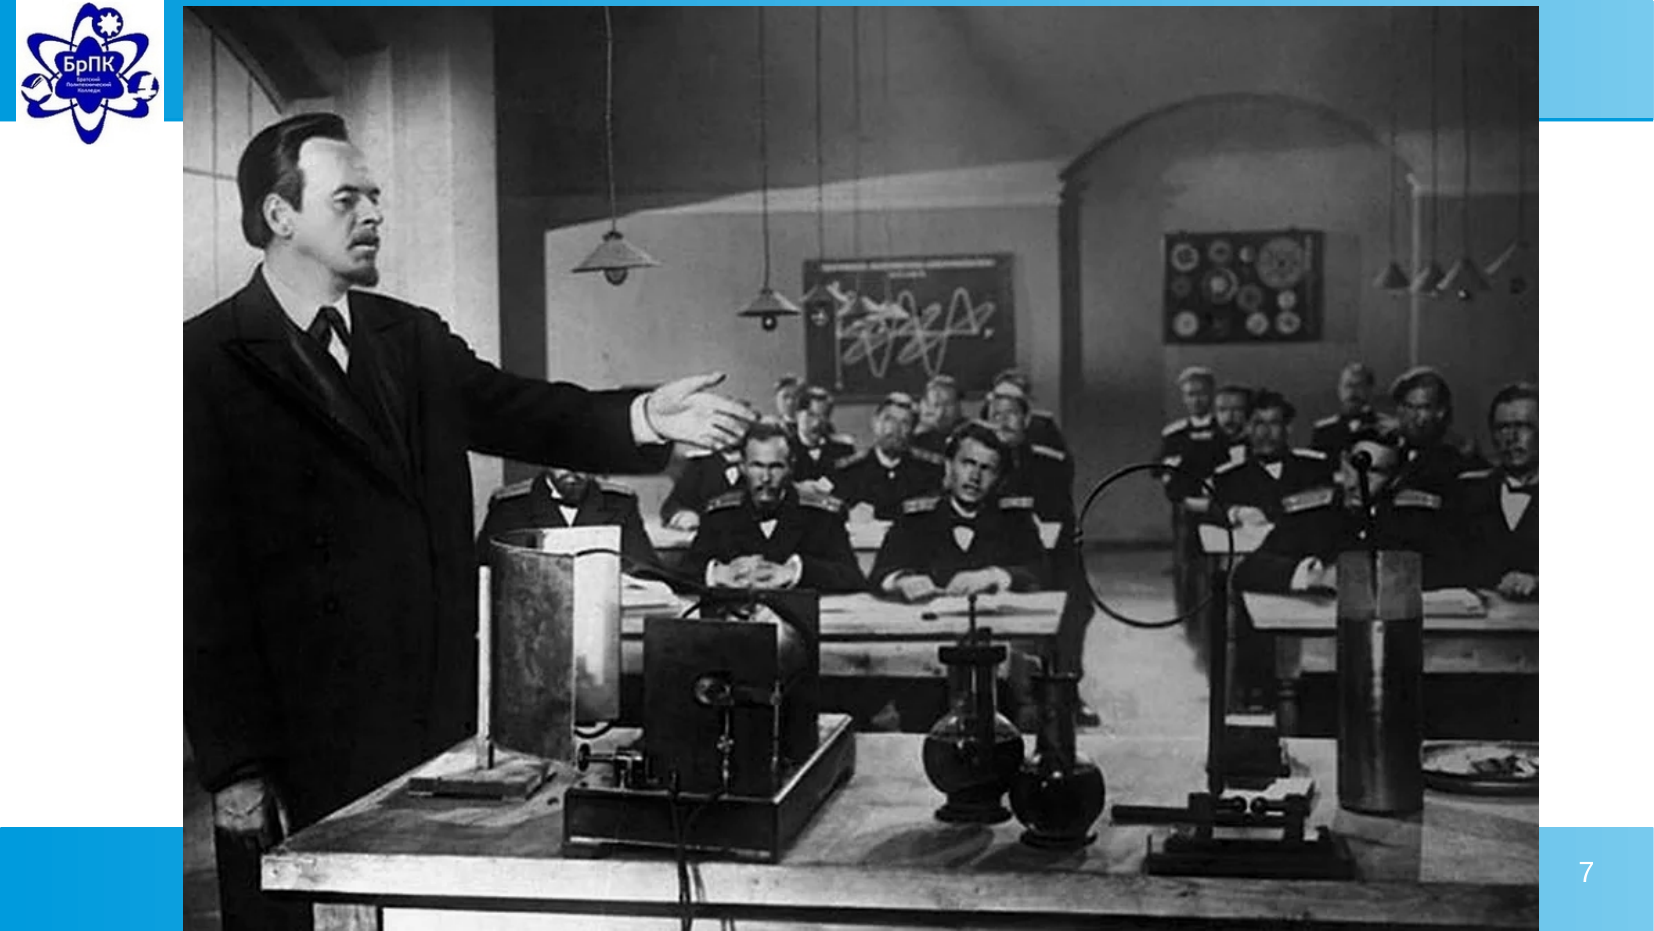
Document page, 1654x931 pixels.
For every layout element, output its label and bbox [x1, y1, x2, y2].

picture [183, 6, 1539, 931]
picture [16, 0, 164, 147]
